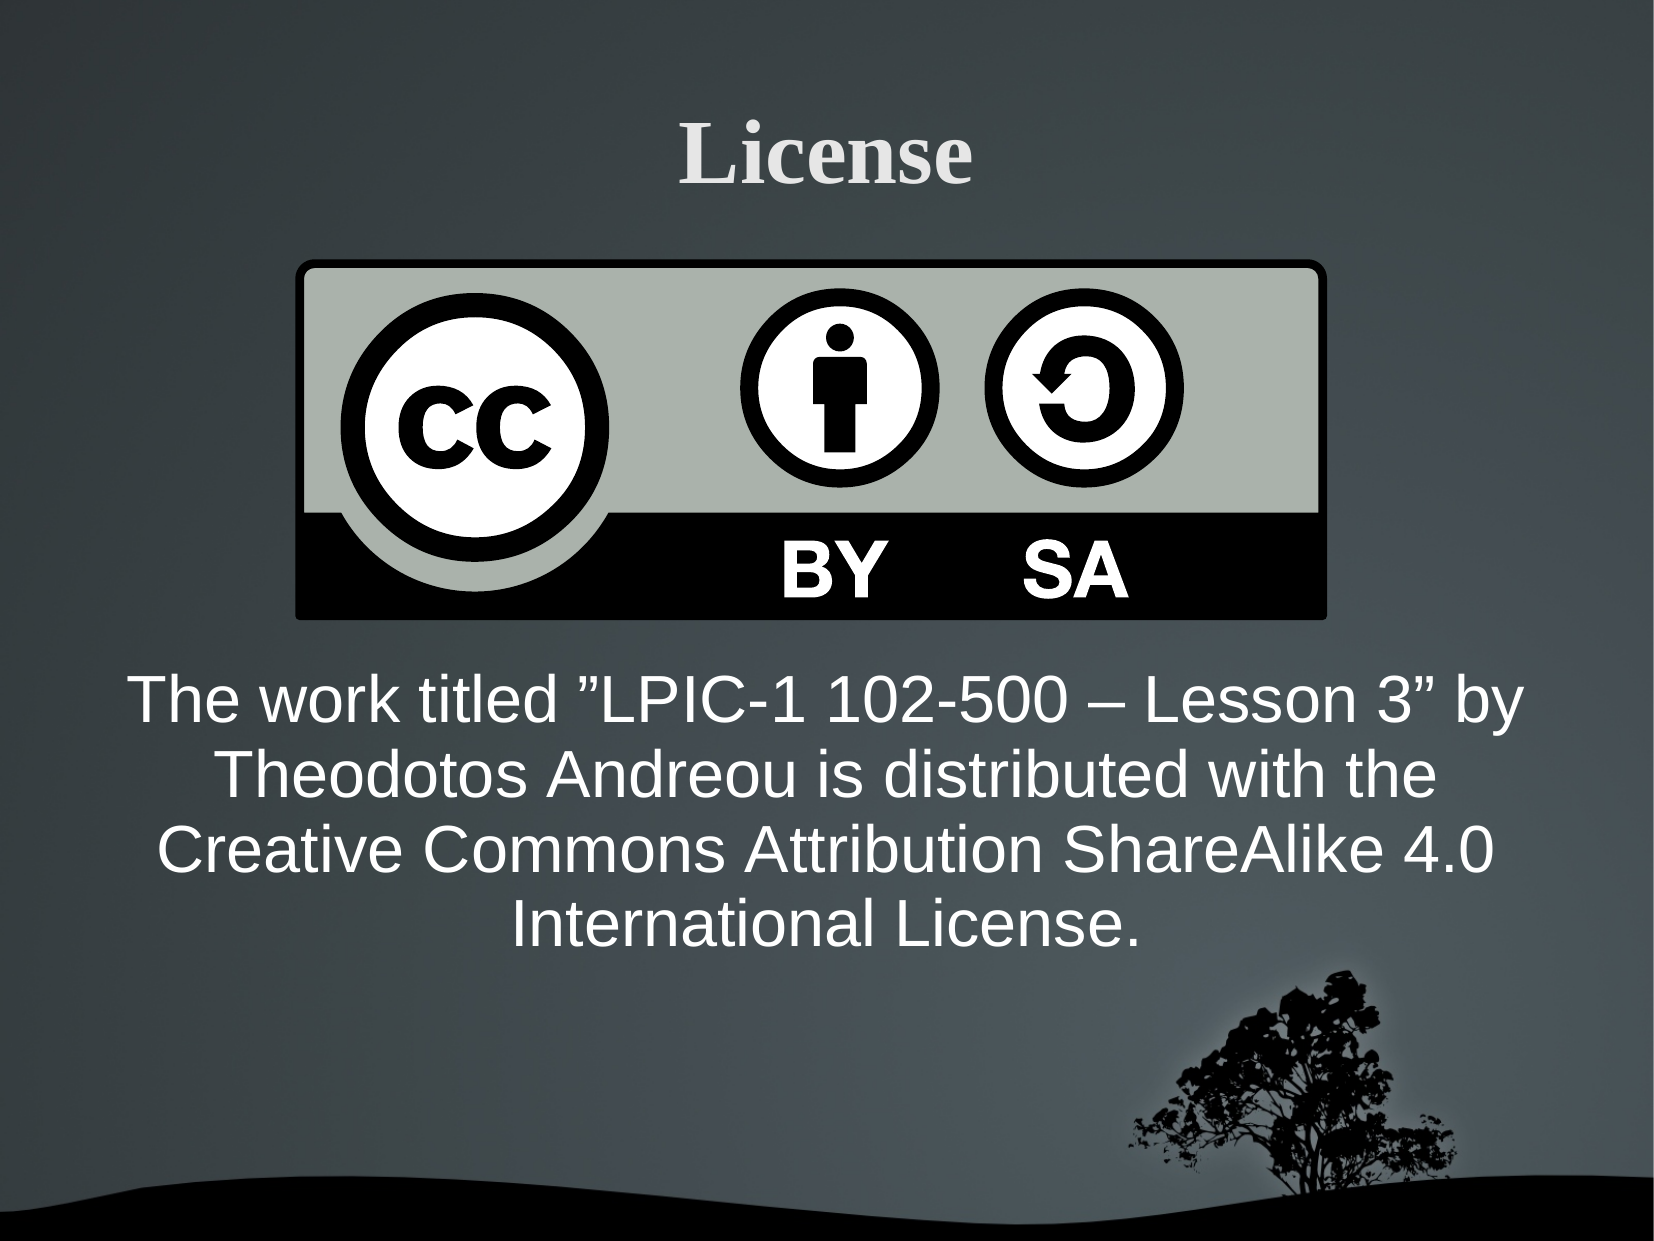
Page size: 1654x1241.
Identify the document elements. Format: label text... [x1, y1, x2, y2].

picture [0, 0, 1654, 1241]
title License [82, 49, 1571, 257]
subtitle The work titled ”LPIC-1 102-500 – Lesson 3” by Theodotos Andreou is distributed with the Creative Commons Attribution ShareAlike 4.0 International License. [82, 290, 1571, 1109]
